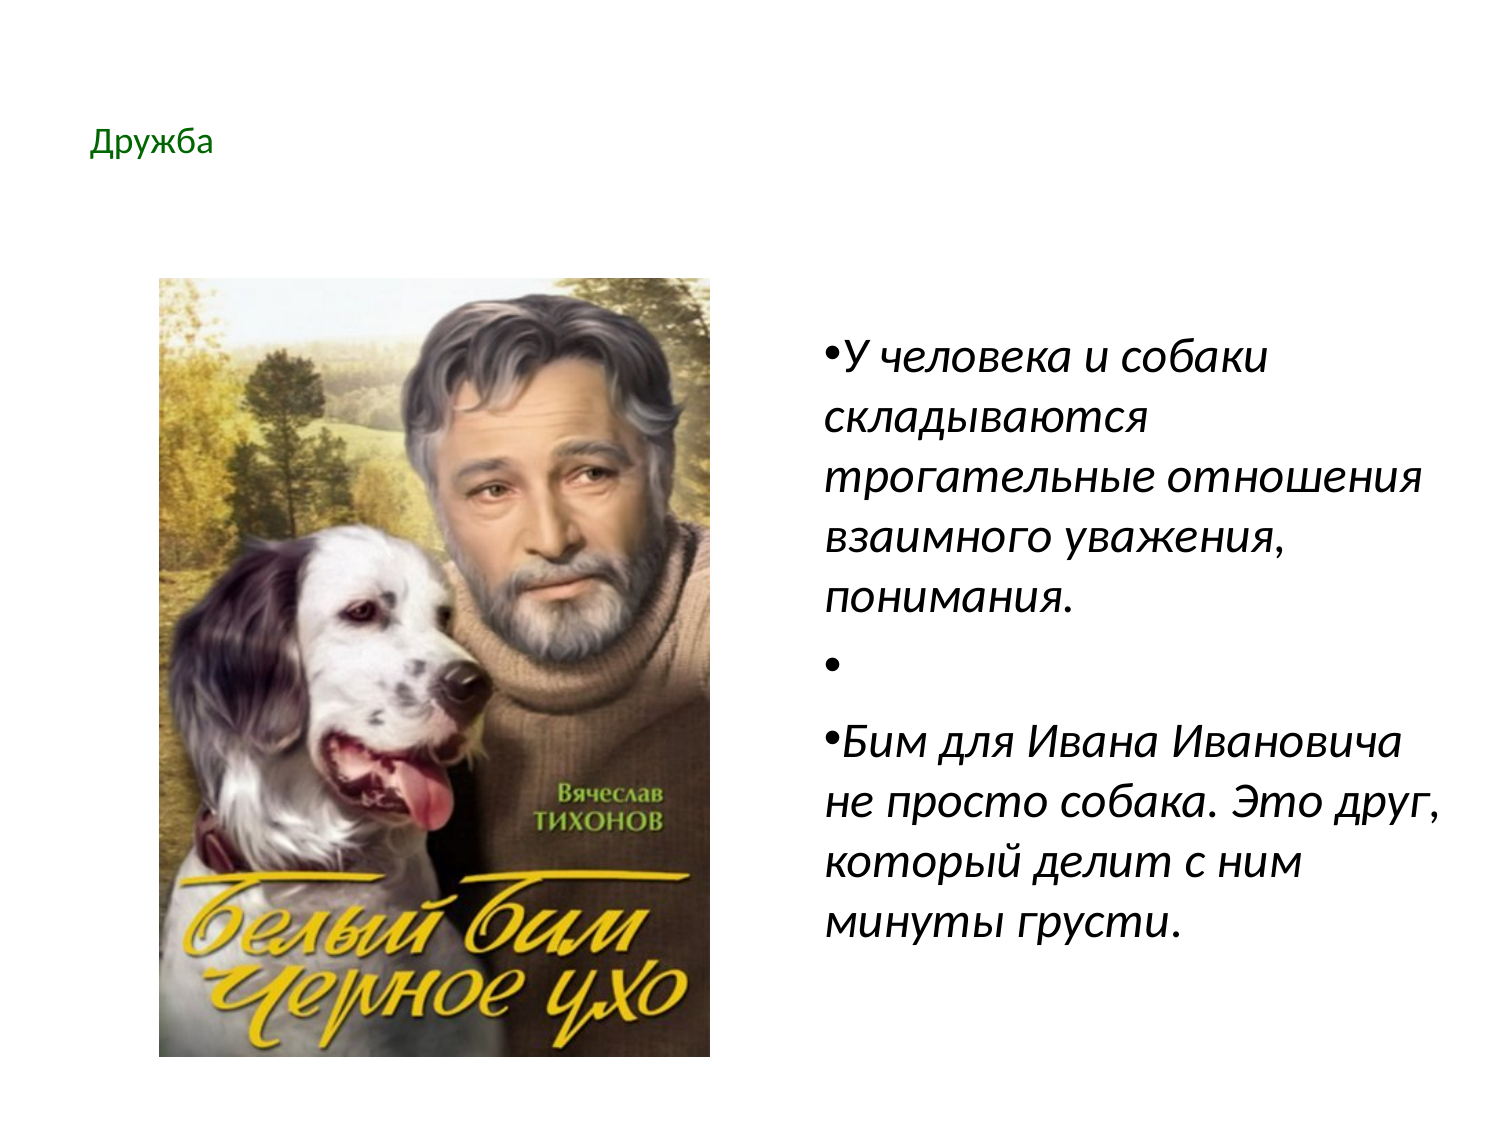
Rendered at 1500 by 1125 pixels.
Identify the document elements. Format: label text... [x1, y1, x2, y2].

list У человека и собаки складываются трогательные отношения взаимного уважения, понимания. Бим для Ивана Ивановича не просто собака. Это друг, который делит с ним минуты грусти. [809, 314, 1472, 1057]
picture [159, 278, 710, 1057]
title Дружба [75, 45, 1426, 233]
